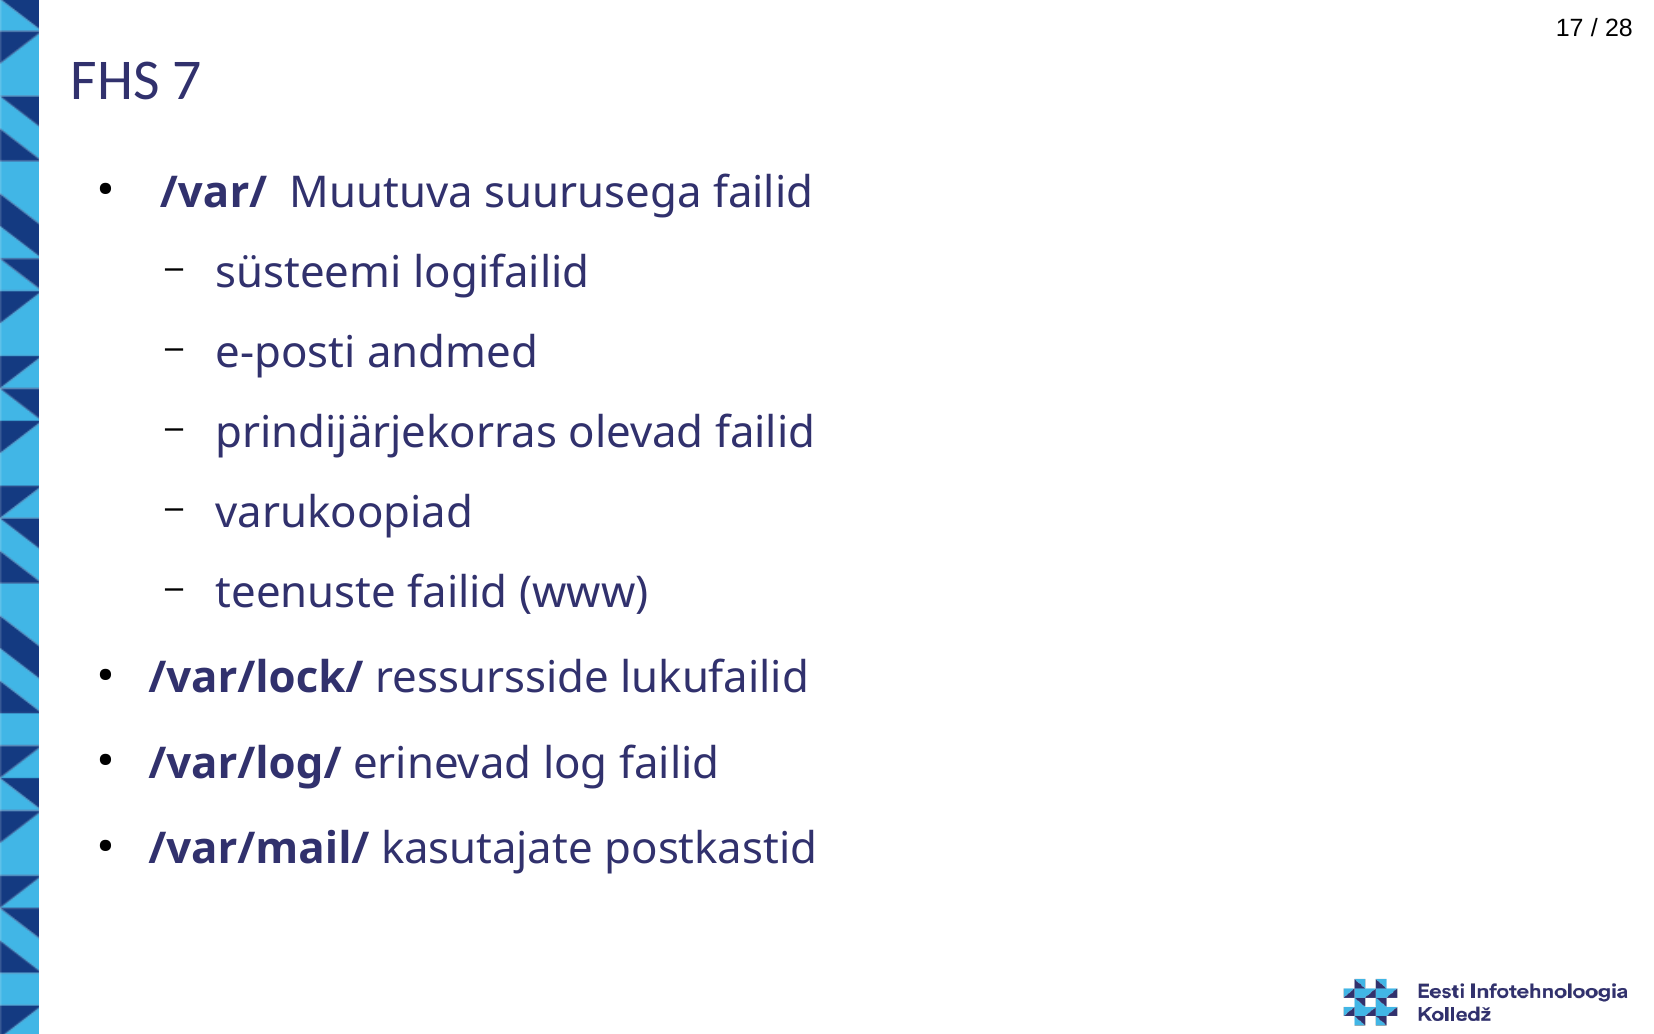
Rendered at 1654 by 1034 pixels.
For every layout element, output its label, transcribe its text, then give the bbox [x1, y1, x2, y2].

list /var/ Muutuva suurusega failid süsteemi logifailid e-posti andmed prindijärjekorras olevad failid varukoopiad teenuste failid (www) /var/lock/ ressursside lukufailid /var/log/ erinevad log failid /var/mail/ kasutajate postkastid [81, 160, 1537, 879]
title FHS 7 [70, 41, 1630, 130]
